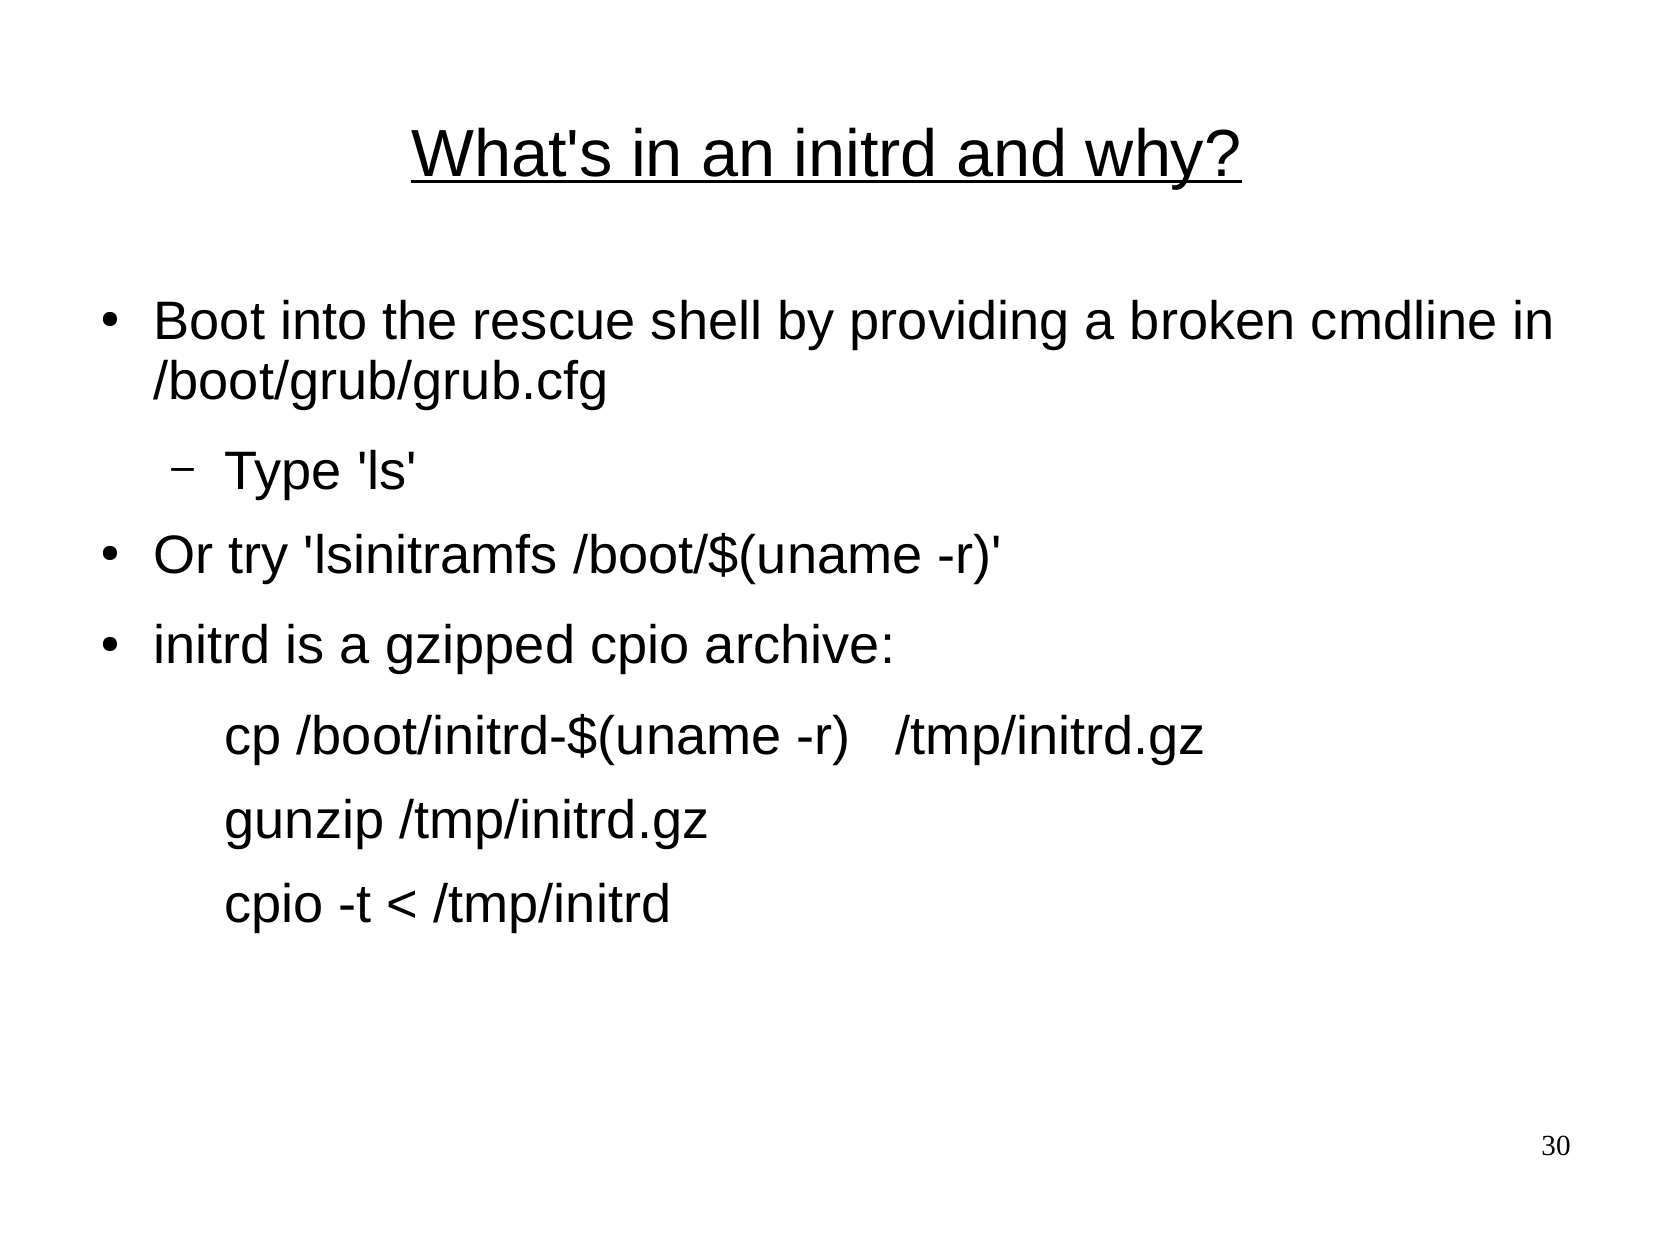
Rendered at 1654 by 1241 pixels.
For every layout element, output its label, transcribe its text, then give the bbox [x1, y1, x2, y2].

title What's in an initrd and why? [82, 49, 1571, 257]
list Boot into the rescue shell by providing a broken cmdline in /boot/grub/grub.cfg Type 'ls' Or try 'lsinitramfs /boot/$(uname -r)' initrd is a gzipped cpio archive: cp /boot/initrd-$(uname -r) /tmp/initrd.gz gunzip /tmp/initrd.gz cpio -t < /tmp/initrd [82, 290, 1571, 1010]
